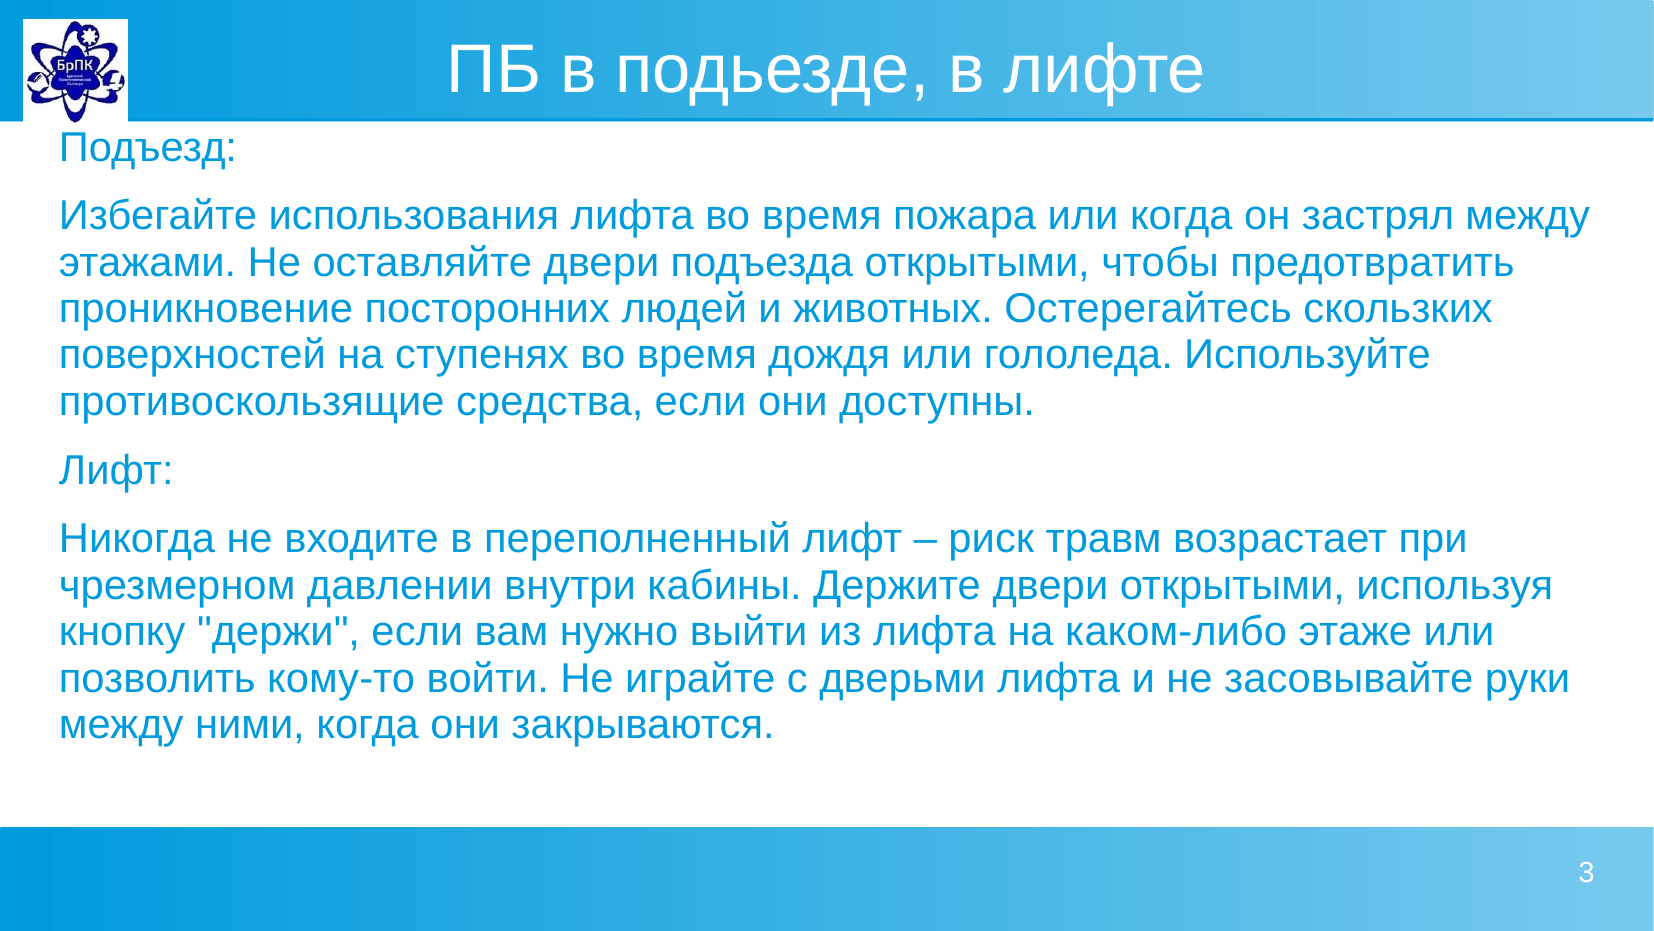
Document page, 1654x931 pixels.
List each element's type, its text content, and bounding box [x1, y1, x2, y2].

title ПБ в подьезде, в лифте [128, 29, 1595, 108]
picture [23, 20, 128, 124]
list Подъезд: Избегайте использования лифта во время пожара или когда он застрял между этажами. Не оставляйте двери подъезда открытыми, чтобы предотвратить проникновение посторонних людей и животных. Остерегайтесь скользких поверхностей на ступенях во время дождя или гололеда. Используйте противоскользящие средства, если они доступны. Лифт: Никогда не входите в переполненный лифт – риск травм возрастает при чрезмерном давлении внутри кабины. Держите двери открытыми, используя кнопку "держи", если вам нужно выйти из лифта на каком-либо этаже или позволить кому-то войти. Не играйте с дверьми лифта и не засовывайте руки между ними, когда они закрываются. [59, 123, 1595, 849]
